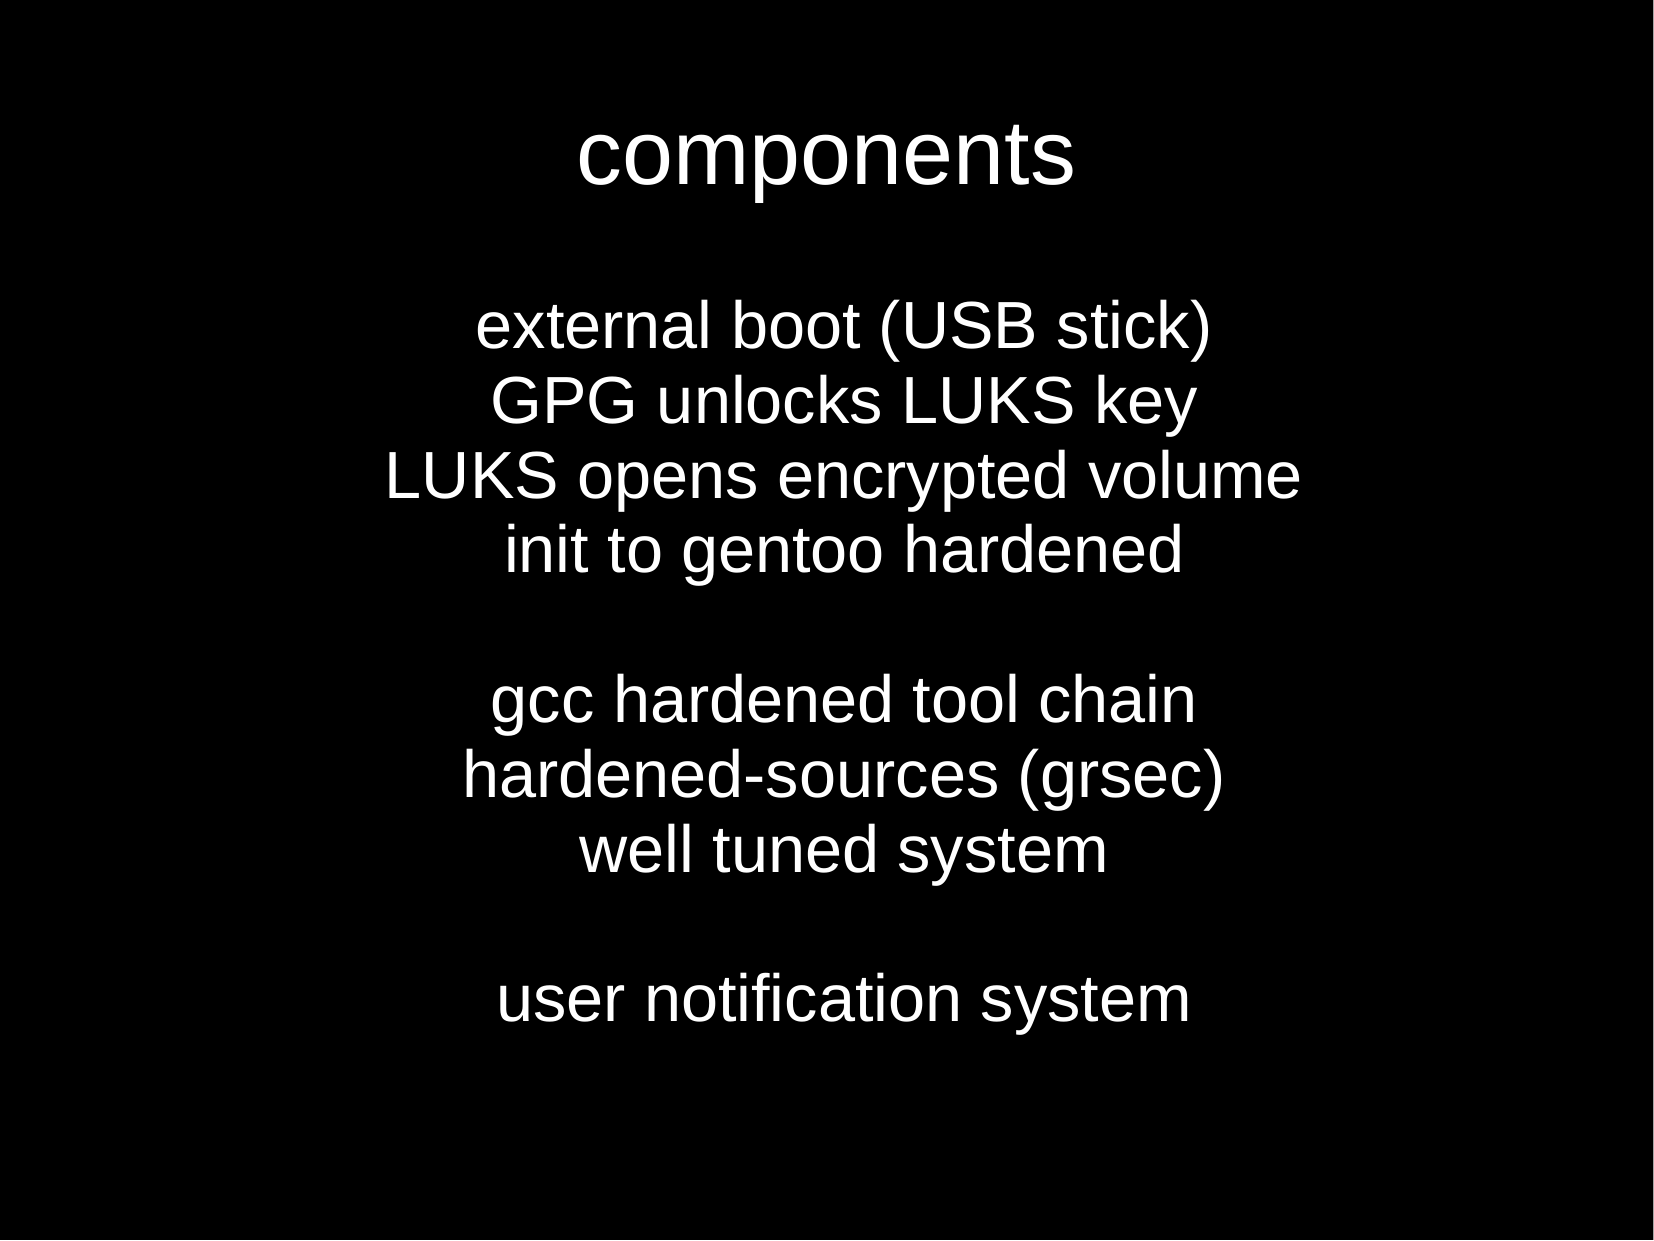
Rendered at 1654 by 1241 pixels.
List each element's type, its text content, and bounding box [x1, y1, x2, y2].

subtitle external boot (USB stick) GPG unlocks LUKS key LUKS opens encrypted volume init to gentoo hardened gcc hardened tool chain hardened-sources (grsec) well tuned system user notification system [82, 288, 1571, 1111]
title components [82, 49, 1571, 257]
